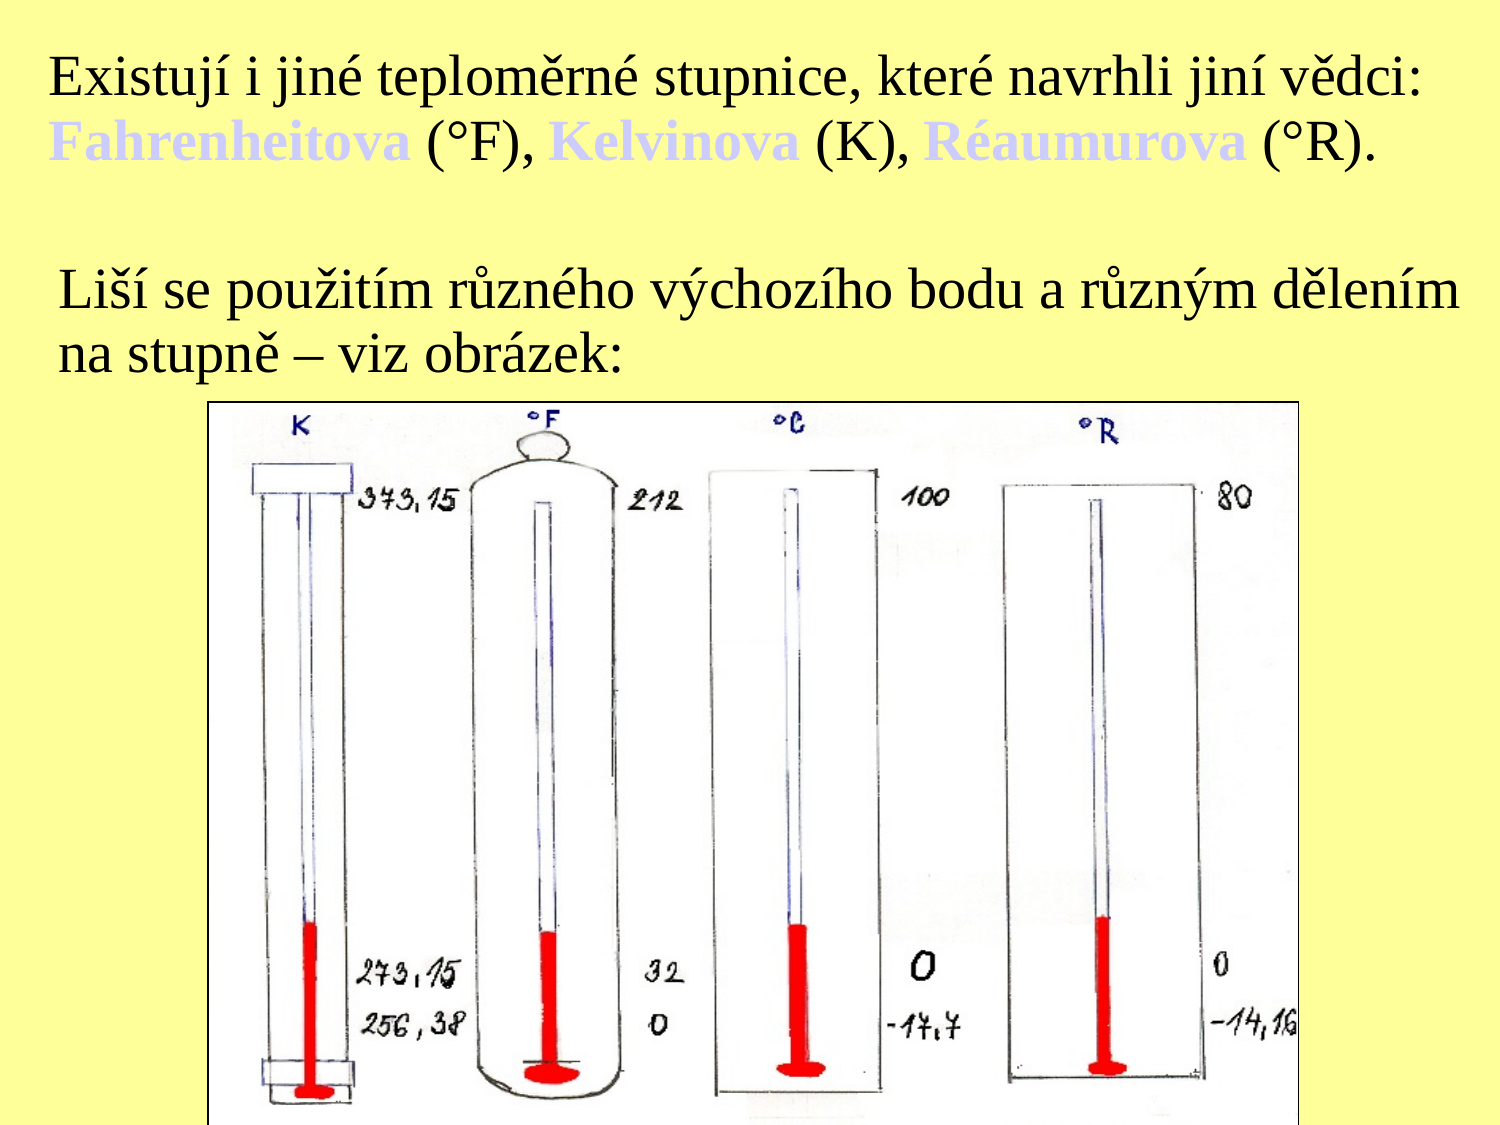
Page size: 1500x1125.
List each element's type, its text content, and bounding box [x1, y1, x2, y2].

text_box Liší se použitím různého výchozího bodu a různým dělením na stupně – viz obrázek: [43, 248, 1500, 393]
text_box Existují i jiné teploměrné stupnice, které navrhli jiní vědci: Fahrenheitova (°F), Kelvinova (K), Réaumurova (°R). [34, 35, 1440, 236]
picture [208, 402, 1298, 1125]
